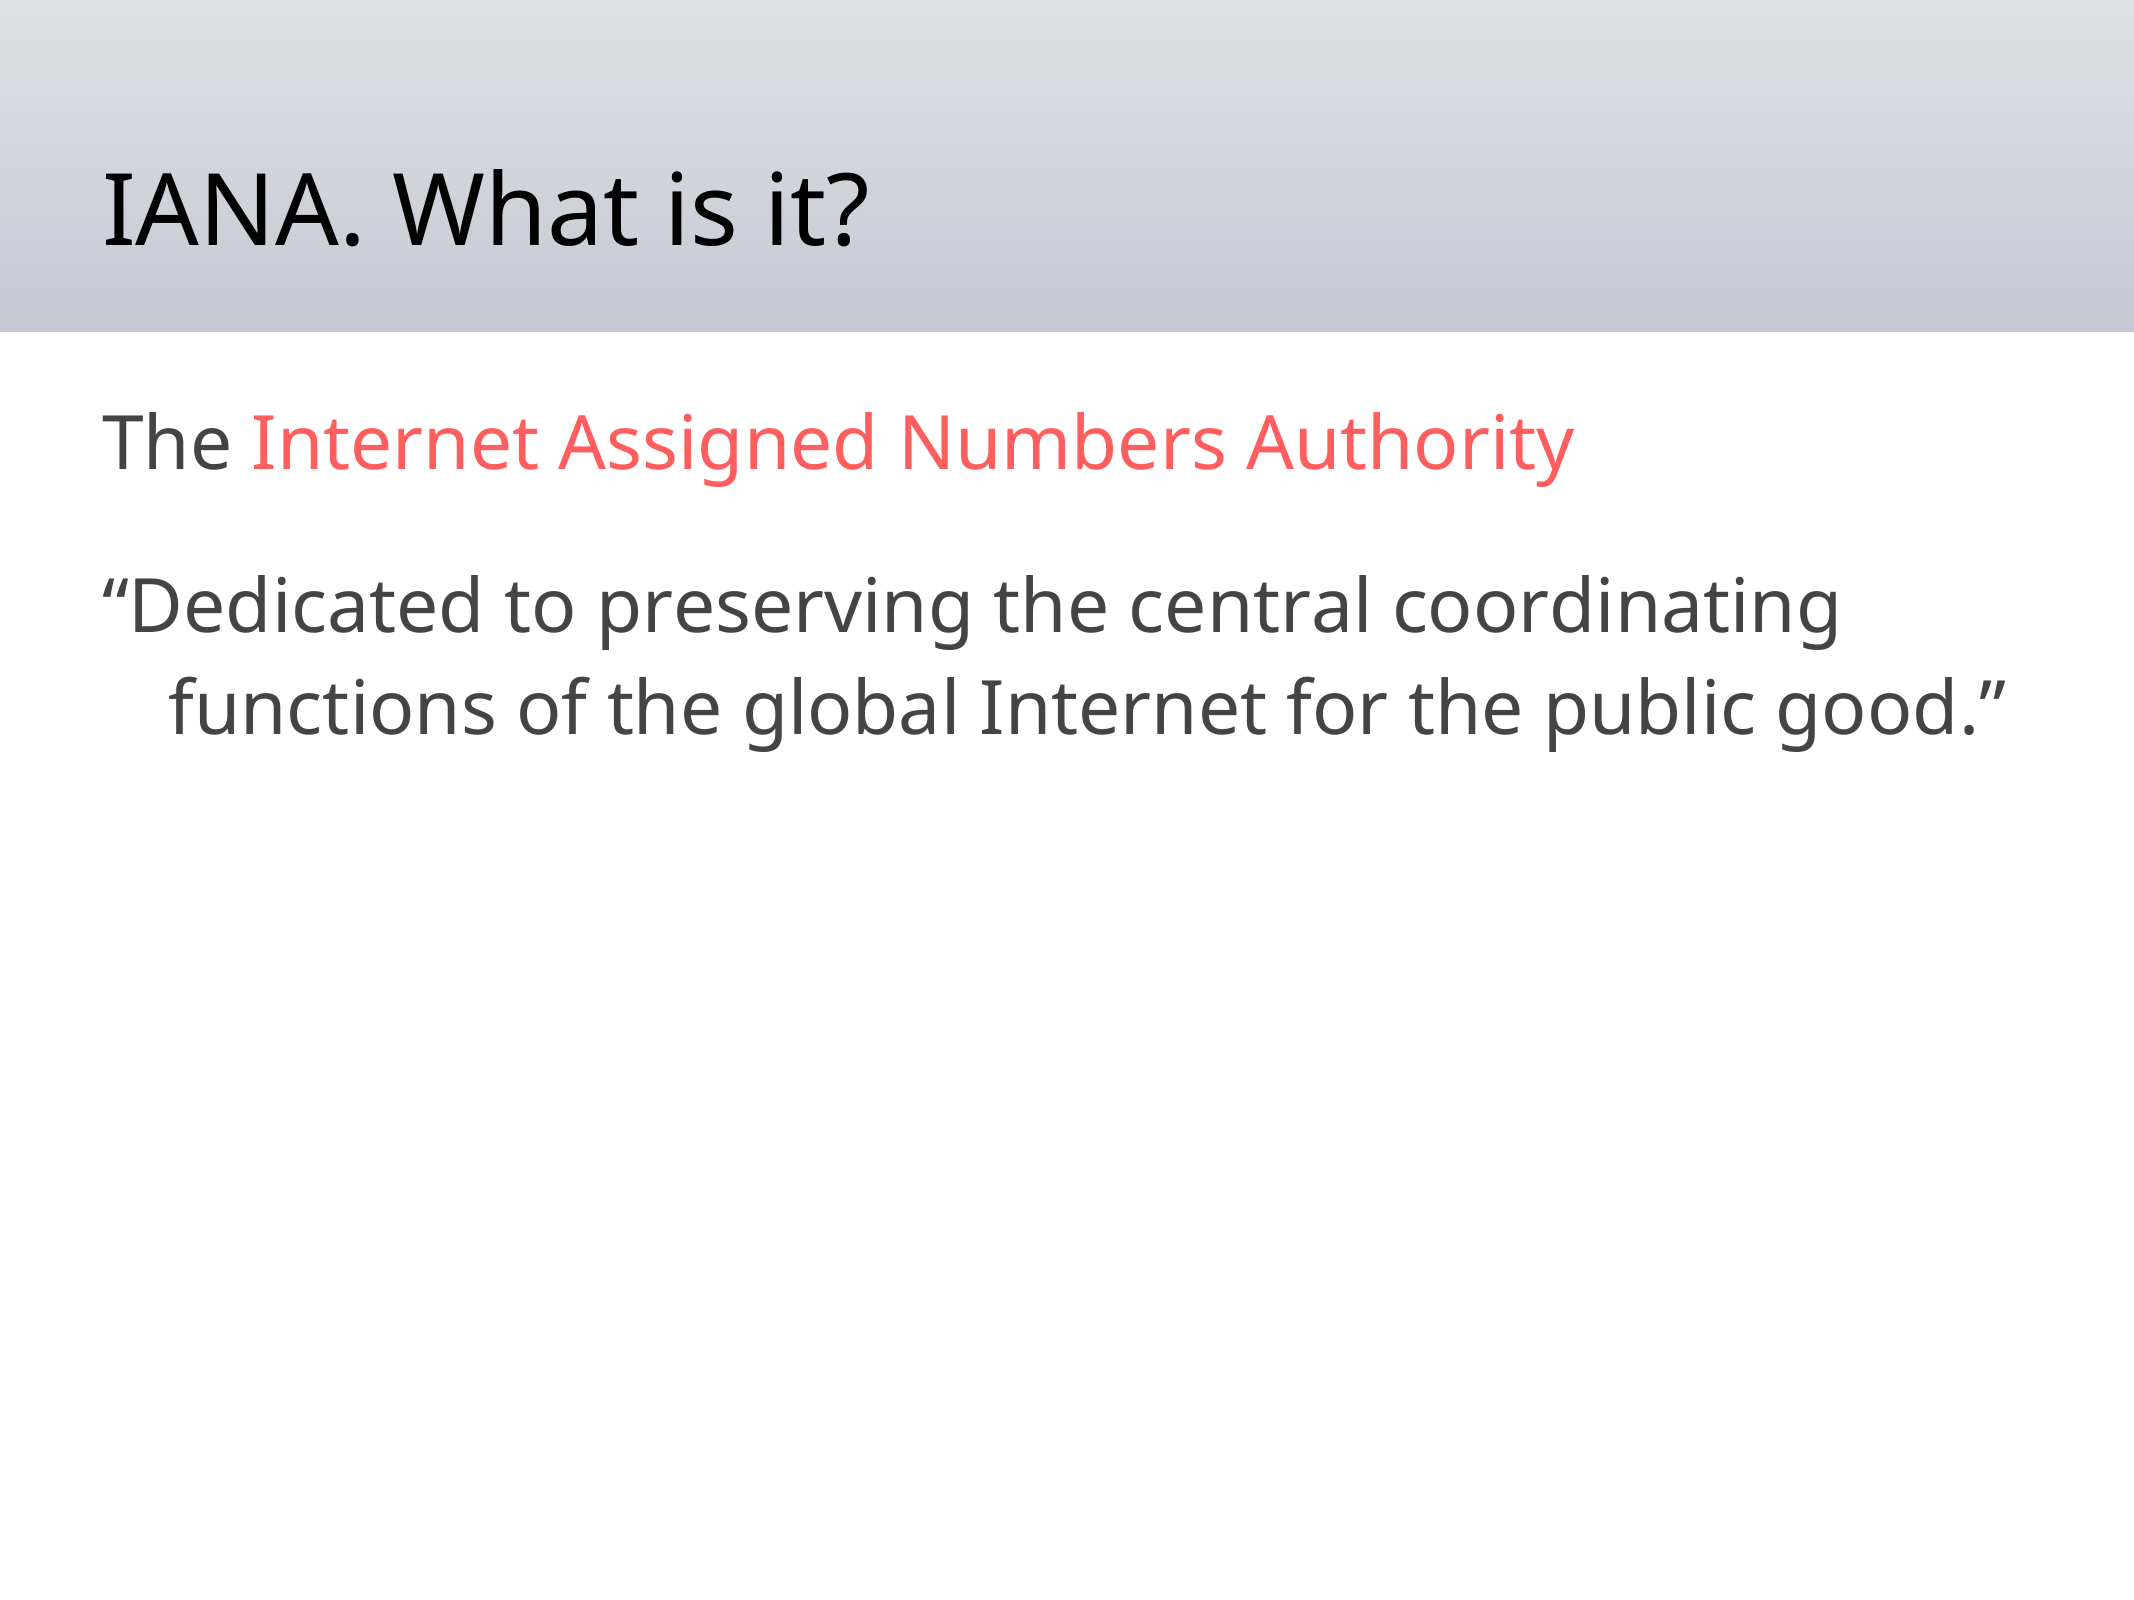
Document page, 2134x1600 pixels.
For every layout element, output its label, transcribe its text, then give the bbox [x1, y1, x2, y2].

title IANA. What is it? [93, 54, 2040, 284]
text_box [0, 0, 2134, 332]
list The Internet Assigned Numbers Authority “Dedicated to preserving the central coordinating functions of the global Internet for the public good.” [93, 381, 2040, 1459]
